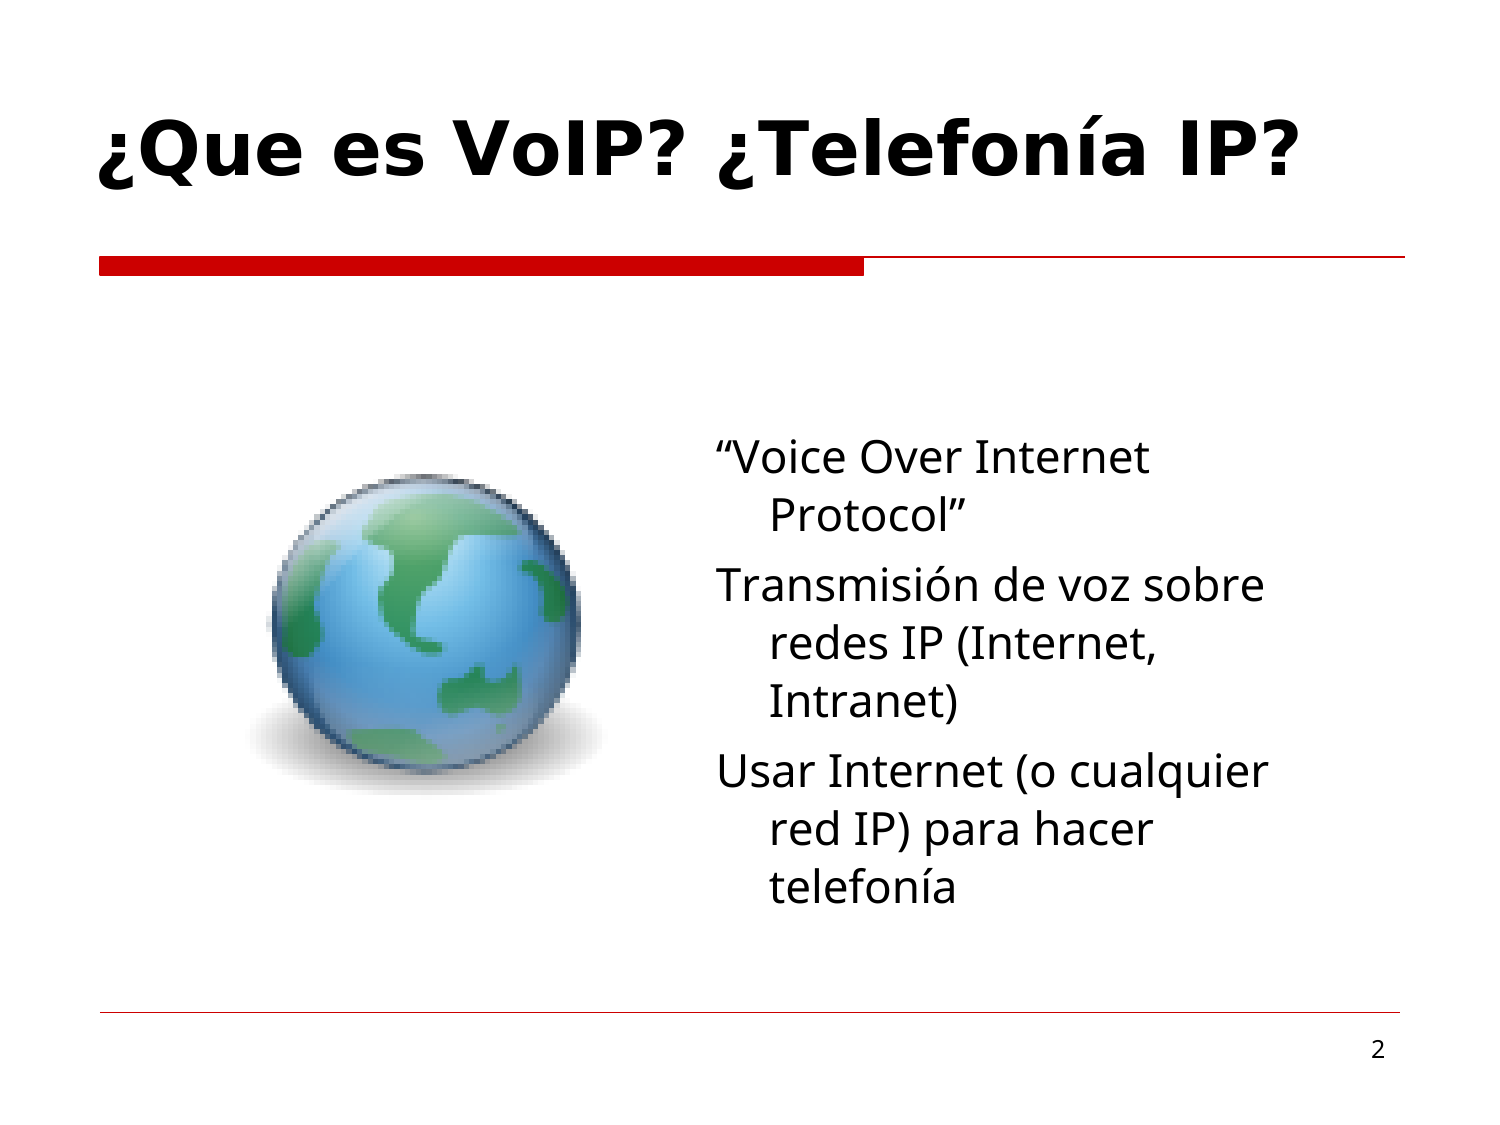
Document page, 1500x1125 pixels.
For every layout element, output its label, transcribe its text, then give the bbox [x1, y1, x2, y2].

picture [208, 418, 635, 826]
title ¿Que es VoIP? ¿Telefonía IP? [94, 50, 1408, 250]
list “Voice Over Internet Protocol” Transmisión de voz sobre redes IP (Internet, Intranet) Usar Internet (o cualquier red IP) para hacer telefonía [698, 427, 1339, 880]
